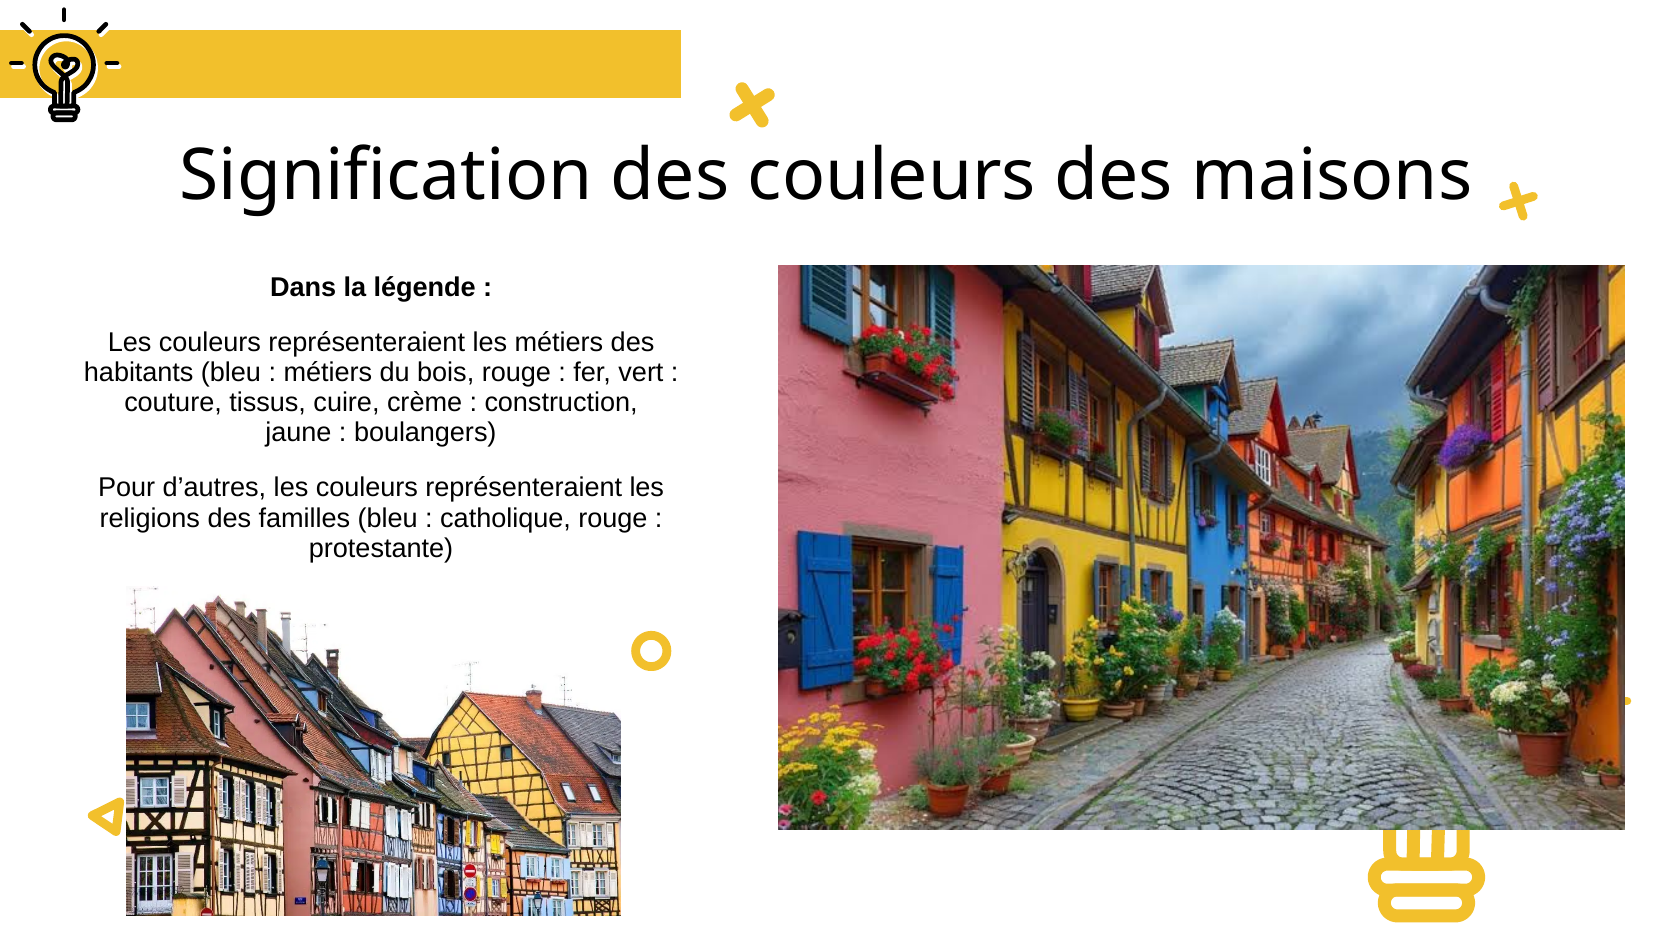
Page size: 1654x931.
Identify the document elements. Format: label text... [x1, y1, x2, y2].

list Dans la légende : Les couleurs représenteraient les métiers des habitants (bleu : métiers du bois, rouge : fer, vert : couture, tissus, cuire, crème : construction, jaune : boulangers) Pour d’autres, les couleurs représenteraient les religions des familles (bleu : catholique, rouge : protestante) [82, 271, 680, 857]
picture [126, 586, 621, 916]
picture [778, 265, 1625, 830]
title Signification des couleurs des maisons [82, 94, 1571, 250]
